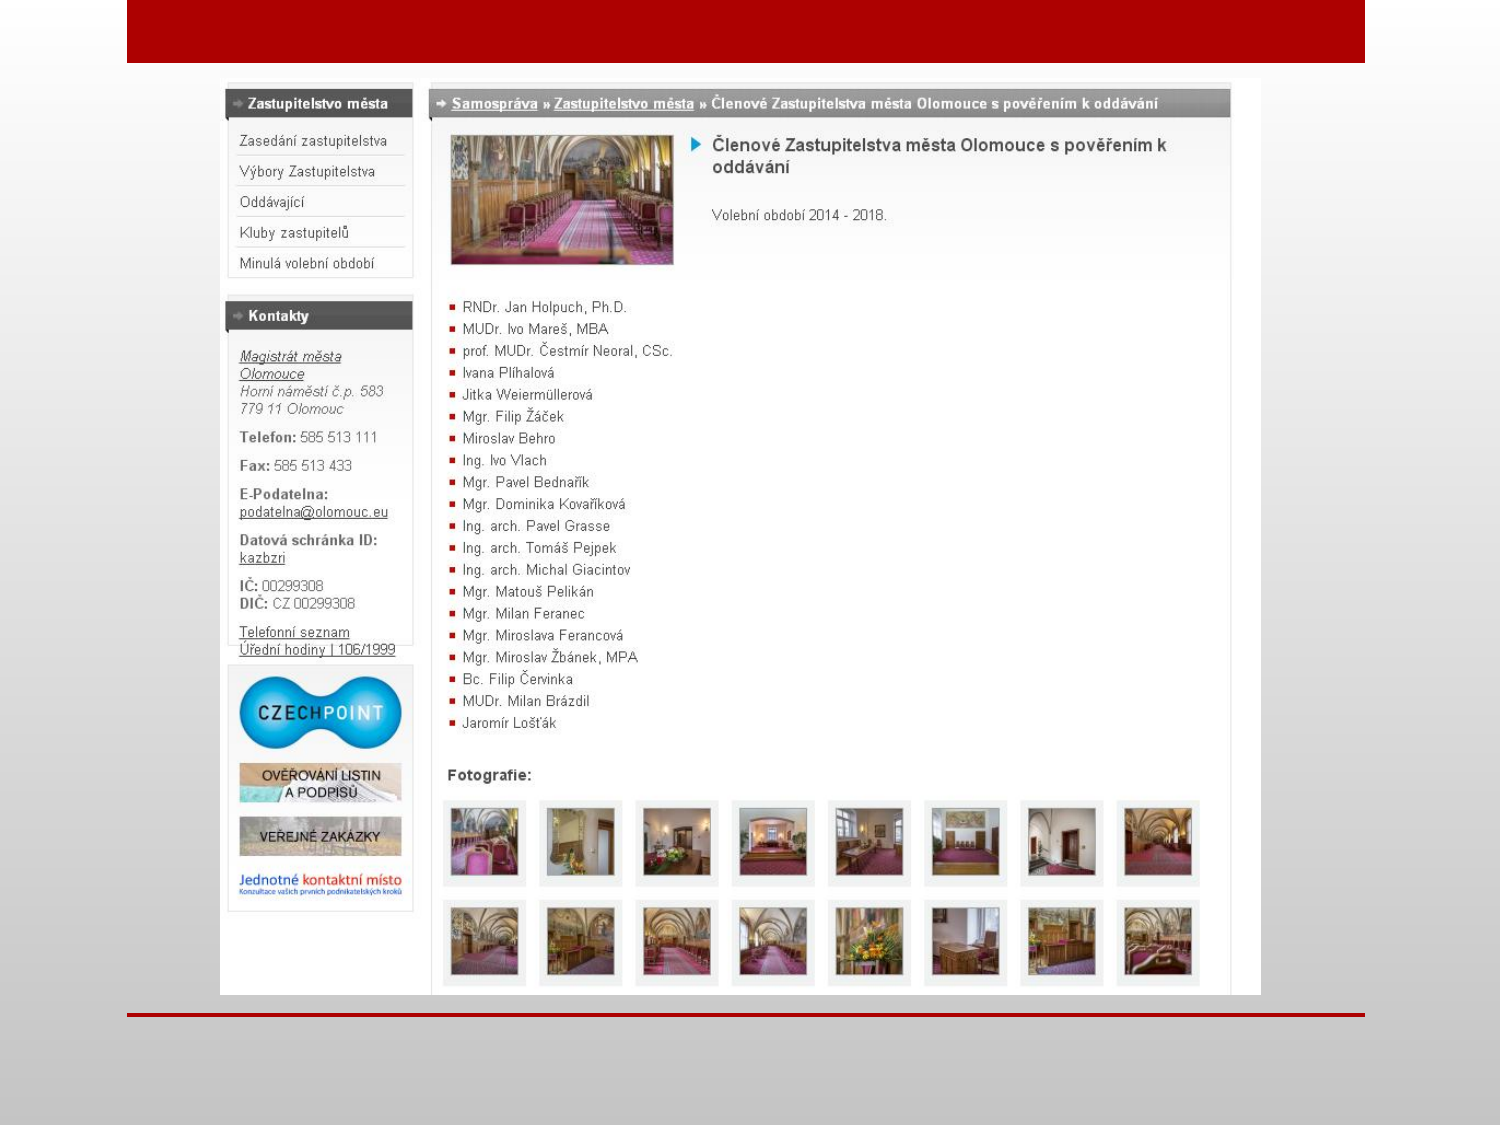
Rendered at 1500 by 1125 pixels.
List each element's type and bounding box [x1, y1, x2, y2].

picture [220, 78, 1261, 995]
